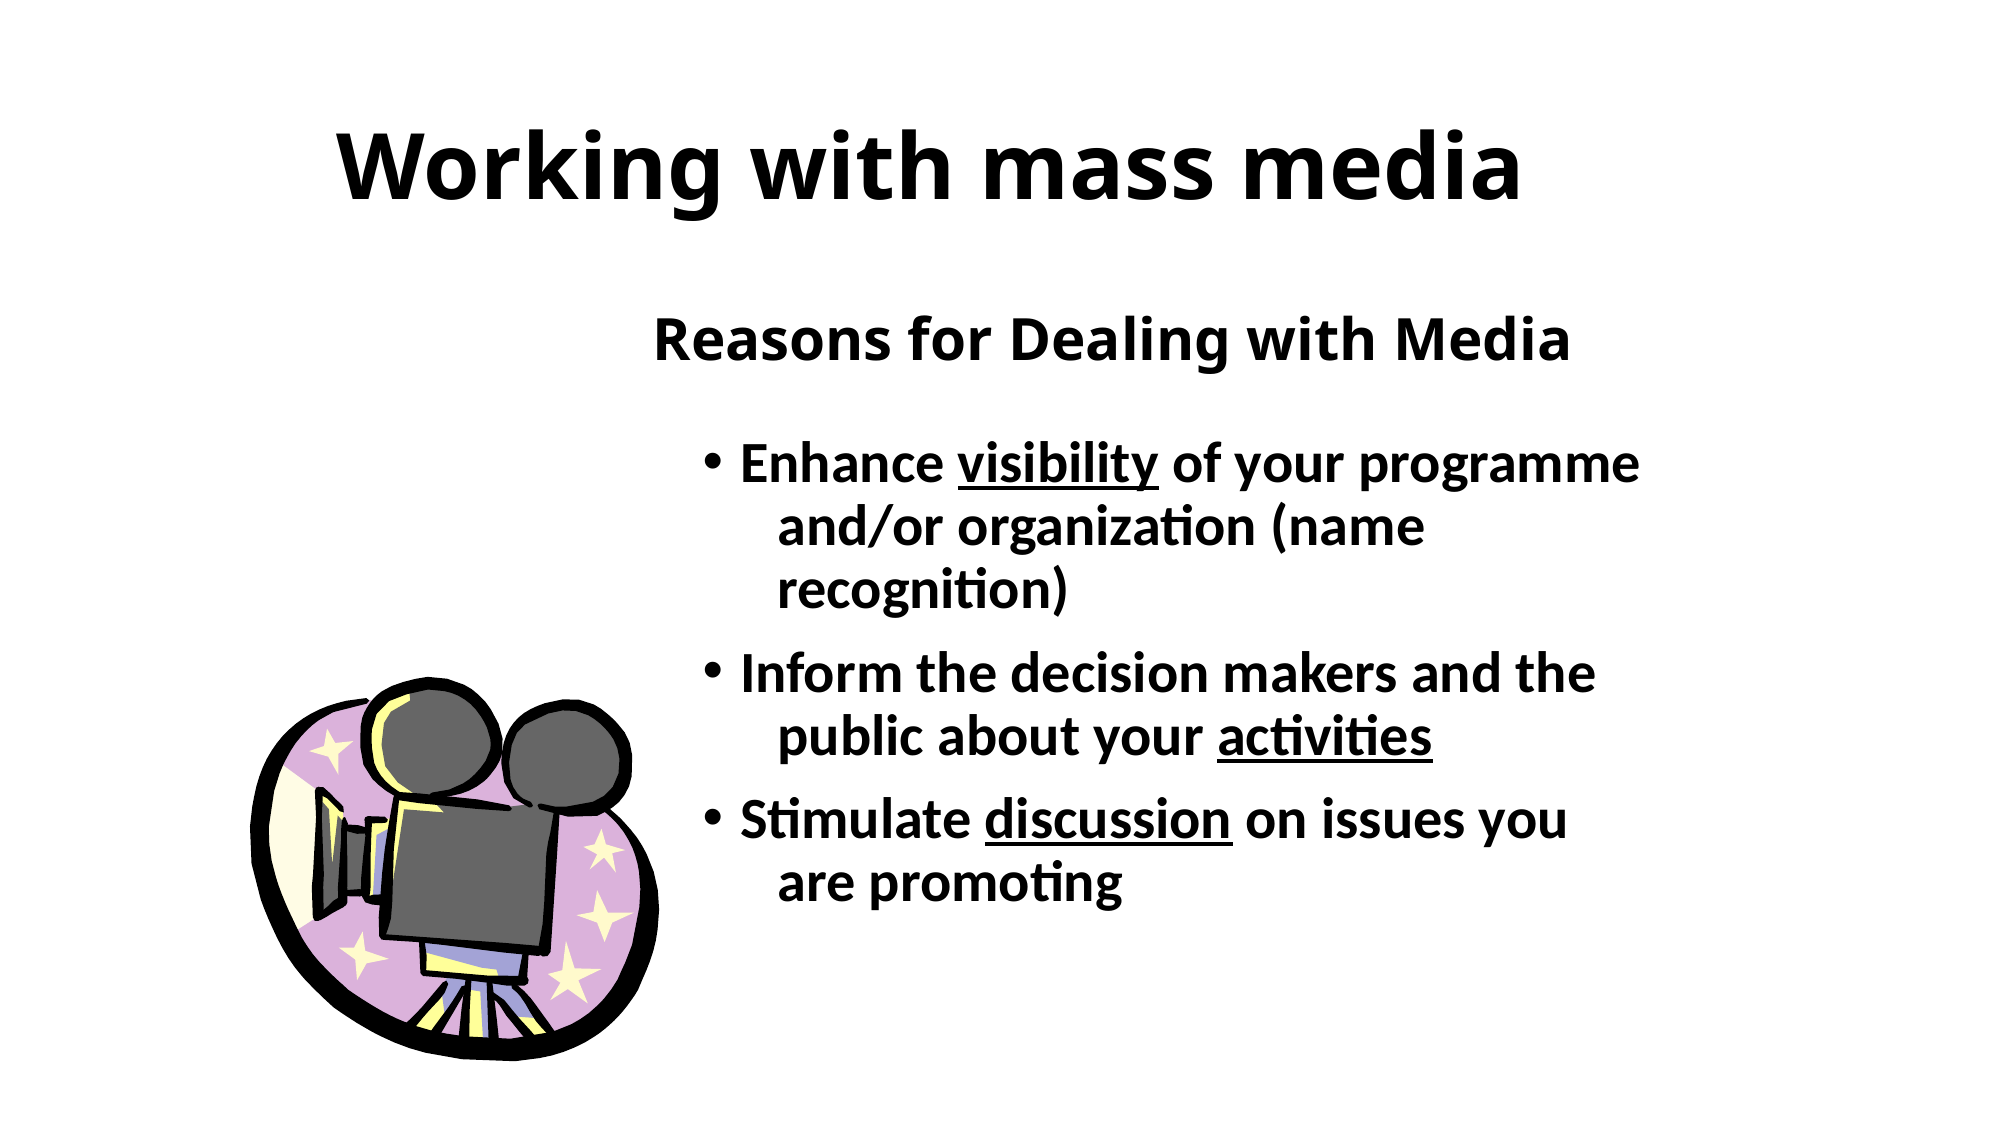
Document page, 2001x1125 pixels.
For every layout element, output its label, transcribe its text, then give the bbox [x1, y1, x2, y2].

title Reasons for Dealing with Media [637, 287, 1750, 396]
picture [249, 675, 663, 1065]
list Enhance visibility of your programme and/or organization (name recognition) Inform the decision makers and the public about your activities Stimulate discussion on issues you are promoting [687, 425, 1663, 1001]
text_box Working with mass media [312, 99, 1551, 225]
